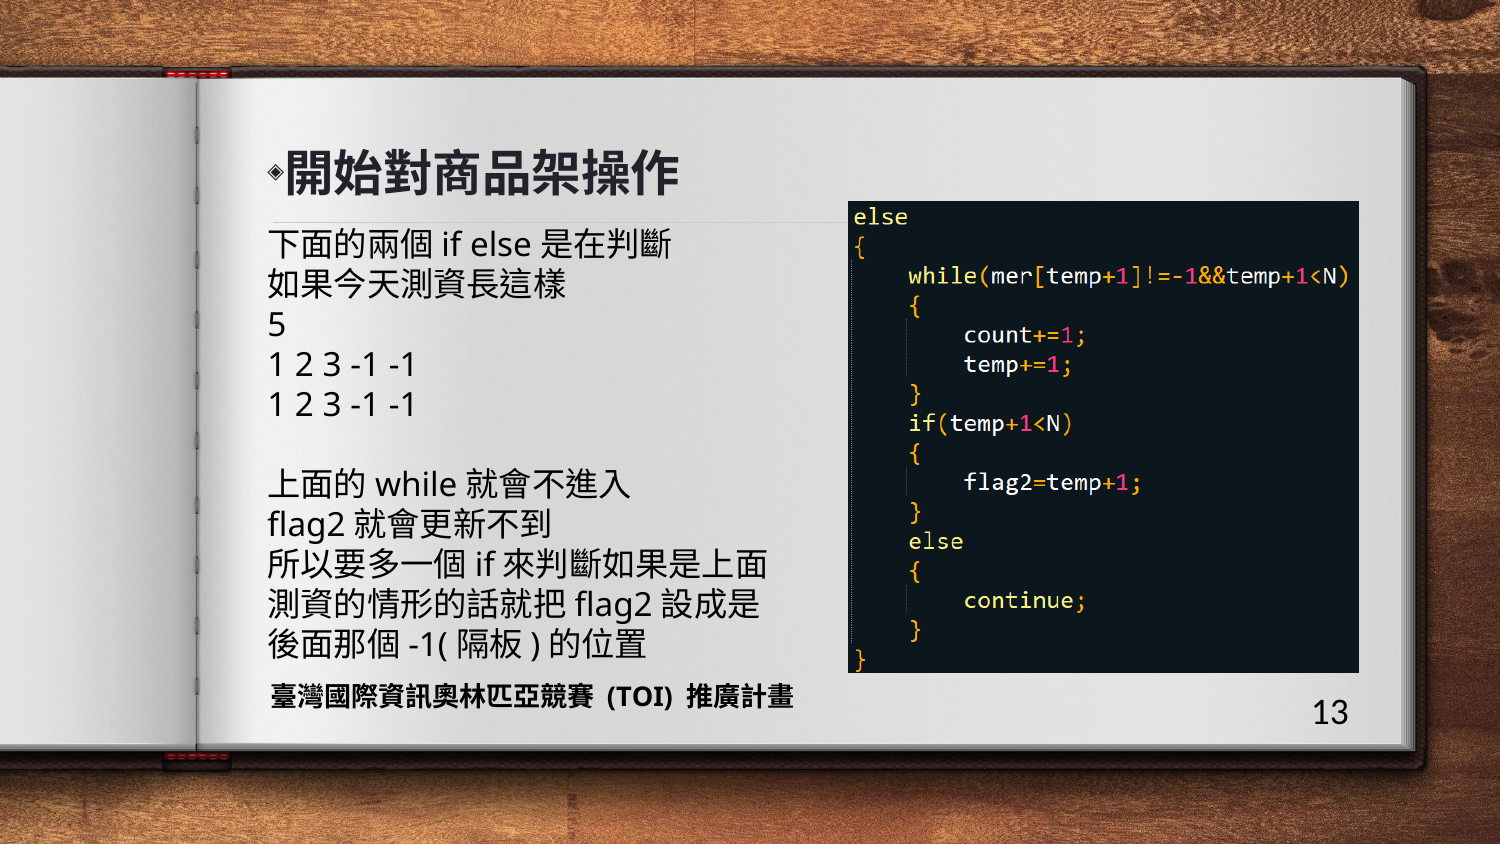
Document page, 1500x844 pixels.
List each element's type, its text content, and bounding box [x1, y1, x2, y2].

text_box [1295, 672, 1386, 737]
list 開始對商品架操作 [252, 126, 1183, 215]
picture [848, 201, 1359, 673]
text_box 下面的兩個if else是在判斷 如果今天測資長這樣 5 1 2 3 -1 -1 1 2 3 -1 -1 上面的while就會不進入 flag2就會更新不到 所以要多一個if來判斷如果是上面 測資的情形的話就把flag2設成是 後面那個-1(隔板)的位置 [252, 215, 848, 716]
